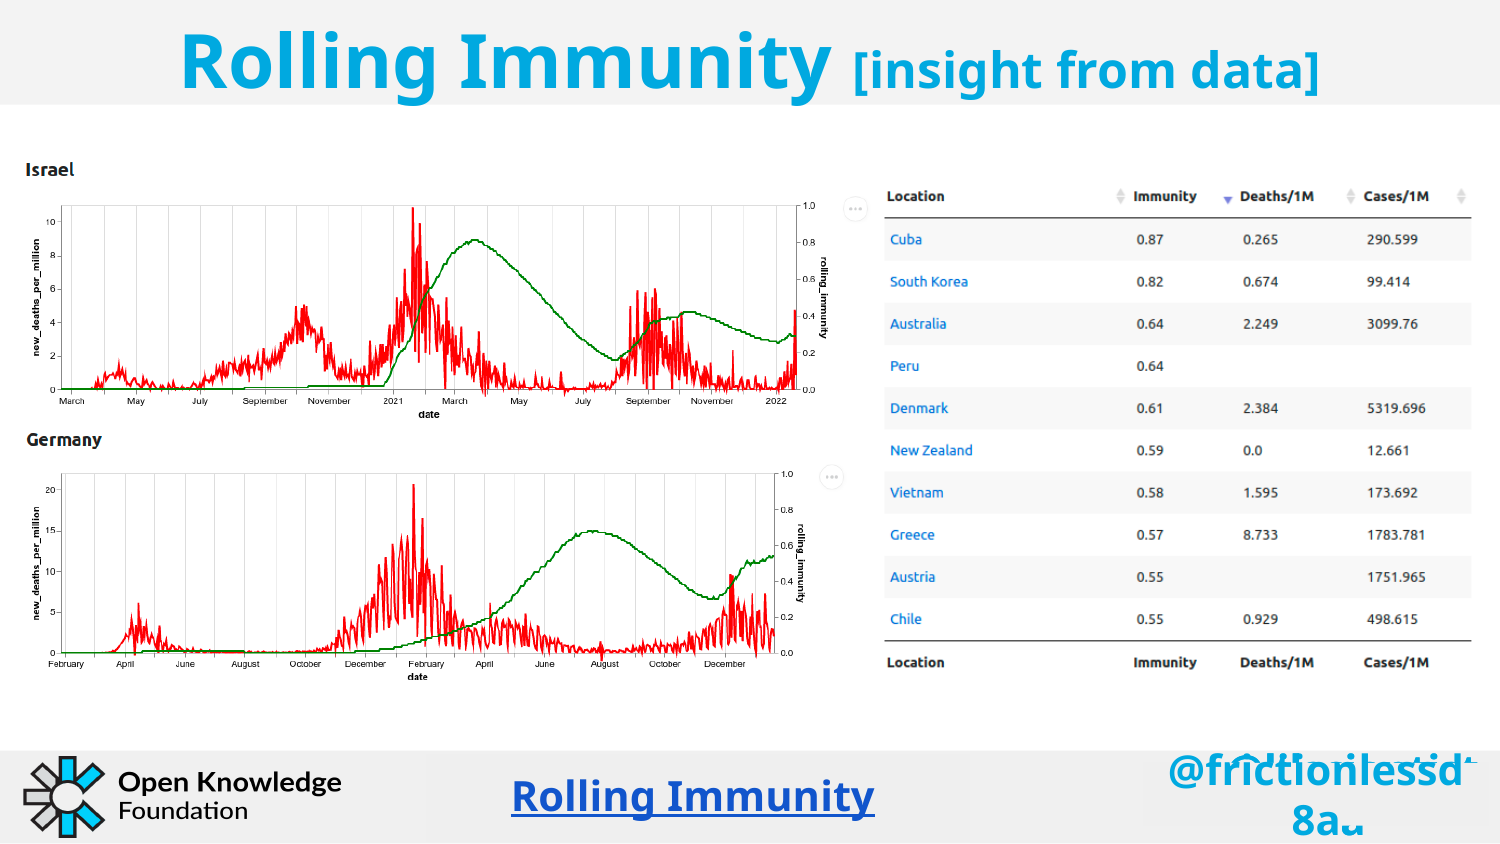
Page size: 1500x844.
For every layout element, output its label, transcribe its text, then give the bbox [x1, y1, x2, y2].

text_box Rolling Immunity [insight from data] [0, 0, 1500, 105]
text_box @lilscientista [1489, 762, 1500, 826]
picture [12, 750, 352, 844]
text_box @frictionlessd8a [1143, 762, 1489, 826]
text_box Rolling Immunity [426, 754, 970, 842]
picture [14, 151, 1479, 705]
